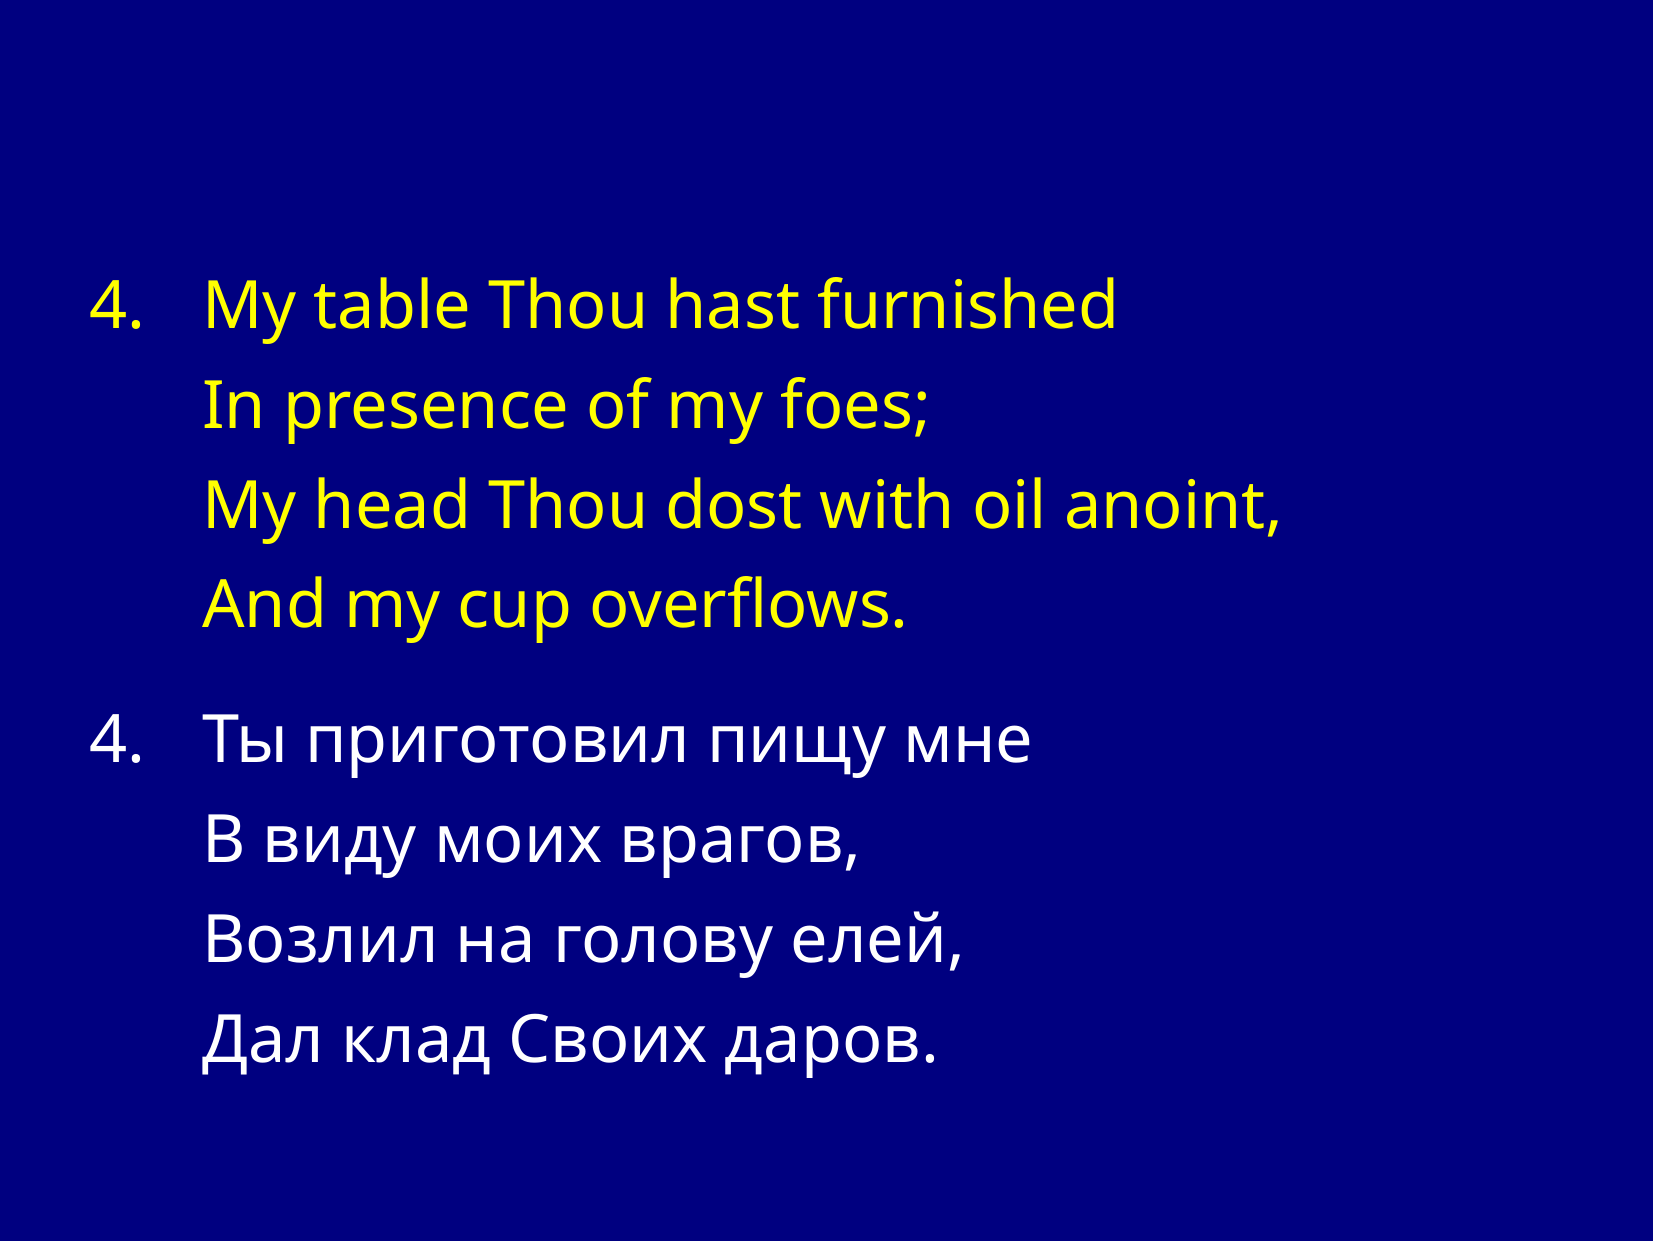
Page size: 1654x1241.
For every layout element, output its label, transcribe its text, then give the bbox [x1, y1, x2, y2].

text_box 4. My table Thou hast furnished In presence of my foes; My head Thou dost with oil anoint, And my cup overflows. [75, 150, 1576, 638]
text_box 4. Ты приготовил пищу мне В виду моих врагов, Возлил на голову елей, Дал клад Своих даров. [75, 675, 1576, 1163]
